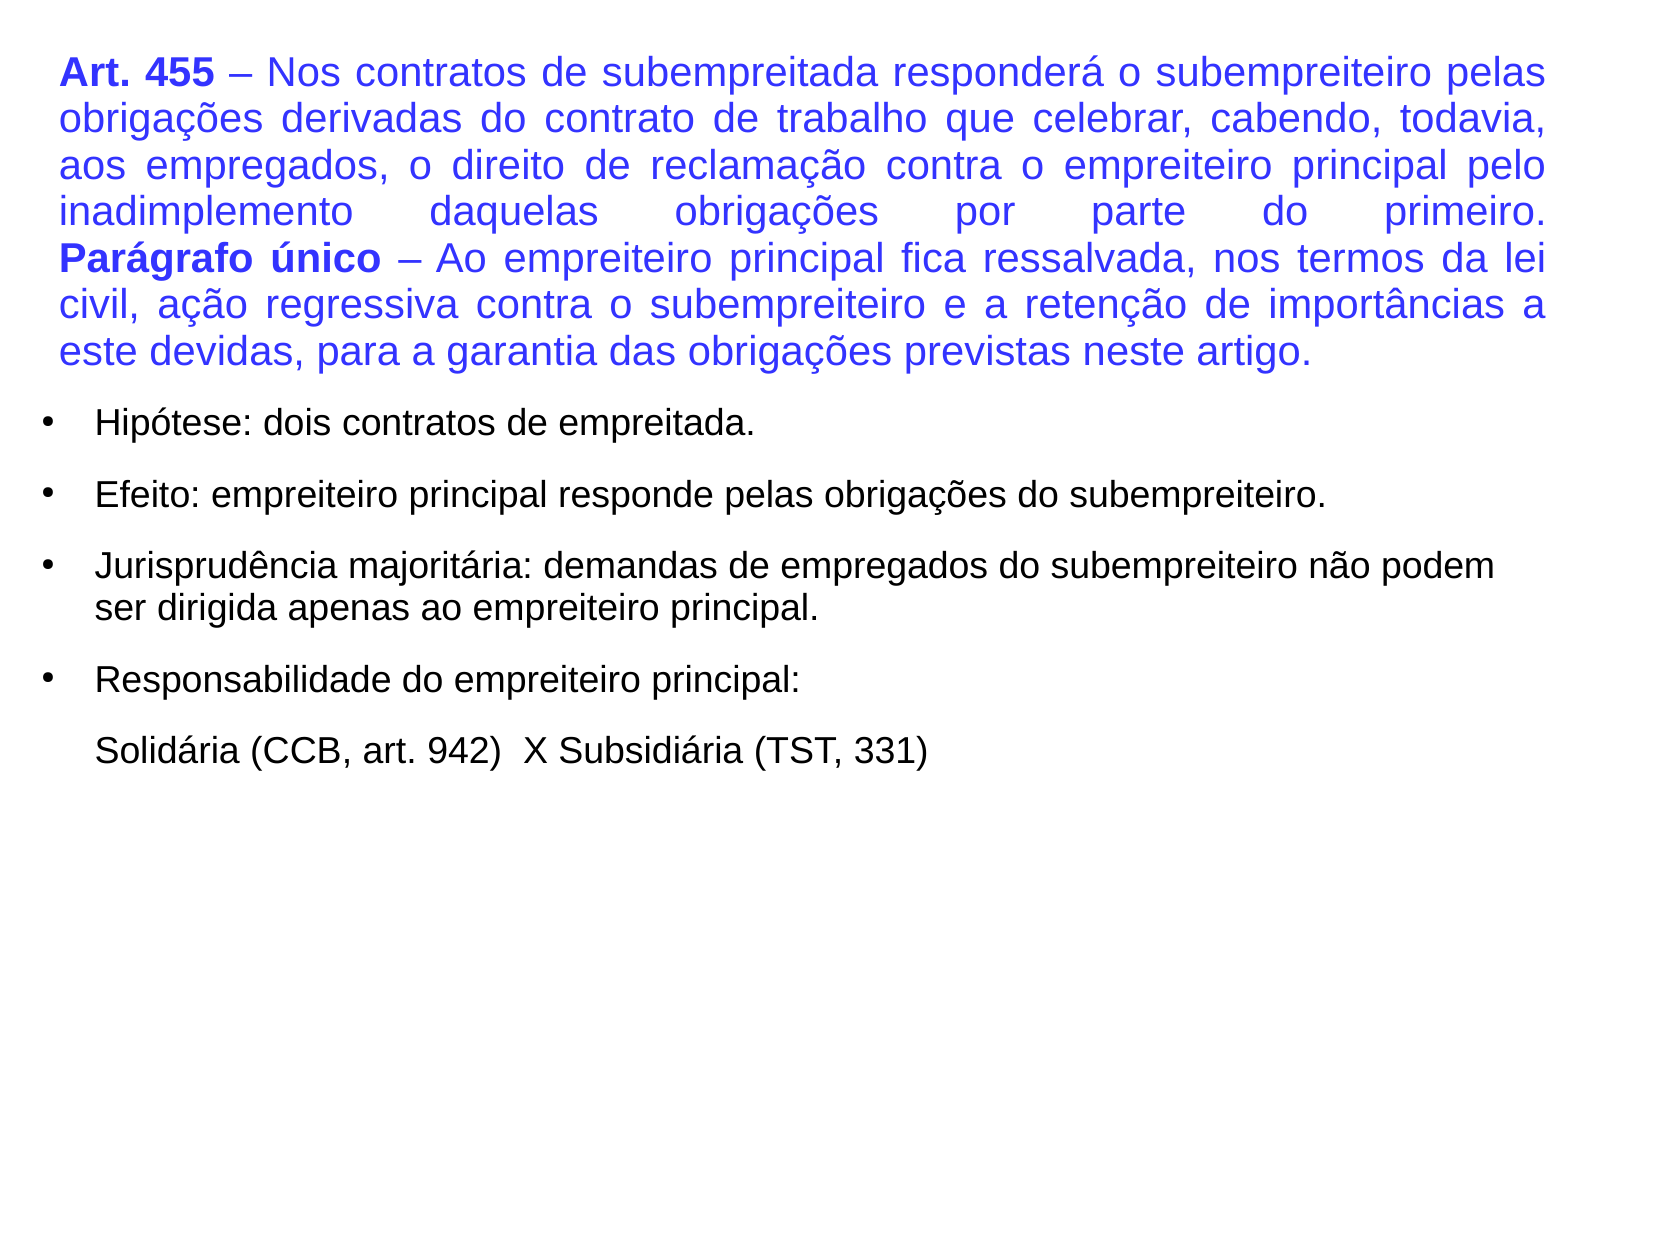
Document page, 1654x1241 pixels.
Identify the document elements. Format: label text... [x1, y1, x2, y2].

title Art. 455 – Nos contratos de subempreitada responderá o subempreiteiro pelas obrigações derivadas do contrato de trabalho que celebrar, cabendo, todavia, aos empregados, o direito de reclamação contra o empreiteiro principal pelo inadimplemento daquelas obrigações por parte do primeiro. Parágrafo único – Ao empreiteiro principal fica ressalvada, nos termos da lei civil, ação regressiva contra o subempreiteiro e a retenção de importâncias a este devidas, para a garantia das obrigações previstas neste artigo. [59, 44, 1548, 378]
list Hipótese: dois contratos de empreitada. Efeito: empreiteiro principal responde pelas obrigações do subempreiteiro. Jurisprudência majoritária: demandas de empregados do subempreiteiro não podem ser dirigida apenas ao empreiteiro principal. Responsabilidade do empreiteiro principal: Solidária (CCB, art. 942) X Subsidiária (TST, 331) [23, 401, 1512, 1121]
